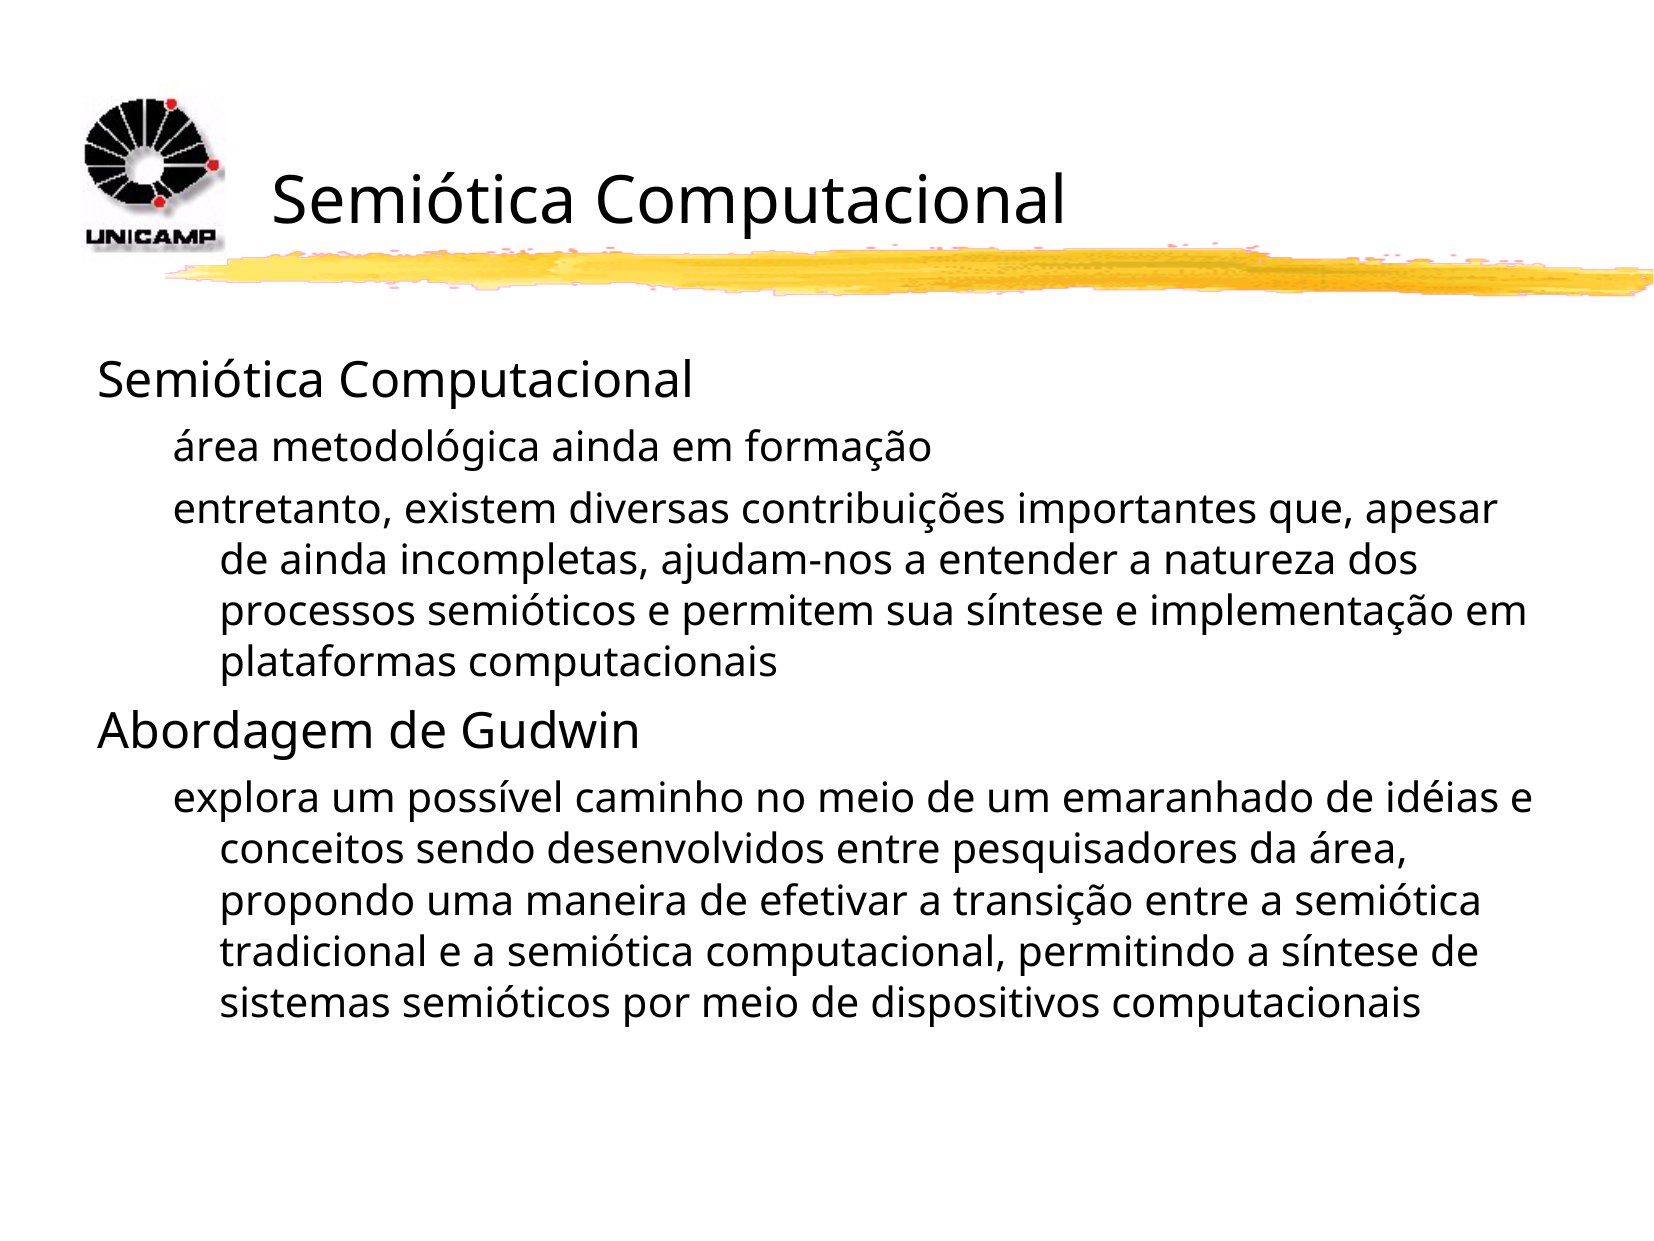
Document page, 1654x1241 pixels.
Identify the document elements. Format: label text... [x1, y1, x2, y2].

list Semiótica Computacional área metodológica ainda em formação entretanto, existem diversas contribuições importantes que, apesar de ainda incompletas, ajudam-nos a entender a natureza dos processos semióticos e permitem sua síntese e implementação em plataformas computacionais Abordagem de Gudwin explora um possível caminho no meio de um emaranhado de idéias e conceitos sendo desenvolvidos entre pesquisadores da área, propondo uma maneira de efetivar a transição entre a semiótica tradicional e a semiótica computacional, permitindo a síntese de sistemas semióticos por meio de dispositivos computacionais [82, 340, 1562, 1096]
picture [82, 82, 1654, 308]
title Semiótica Computacional [257, 41, 1580, 248]
